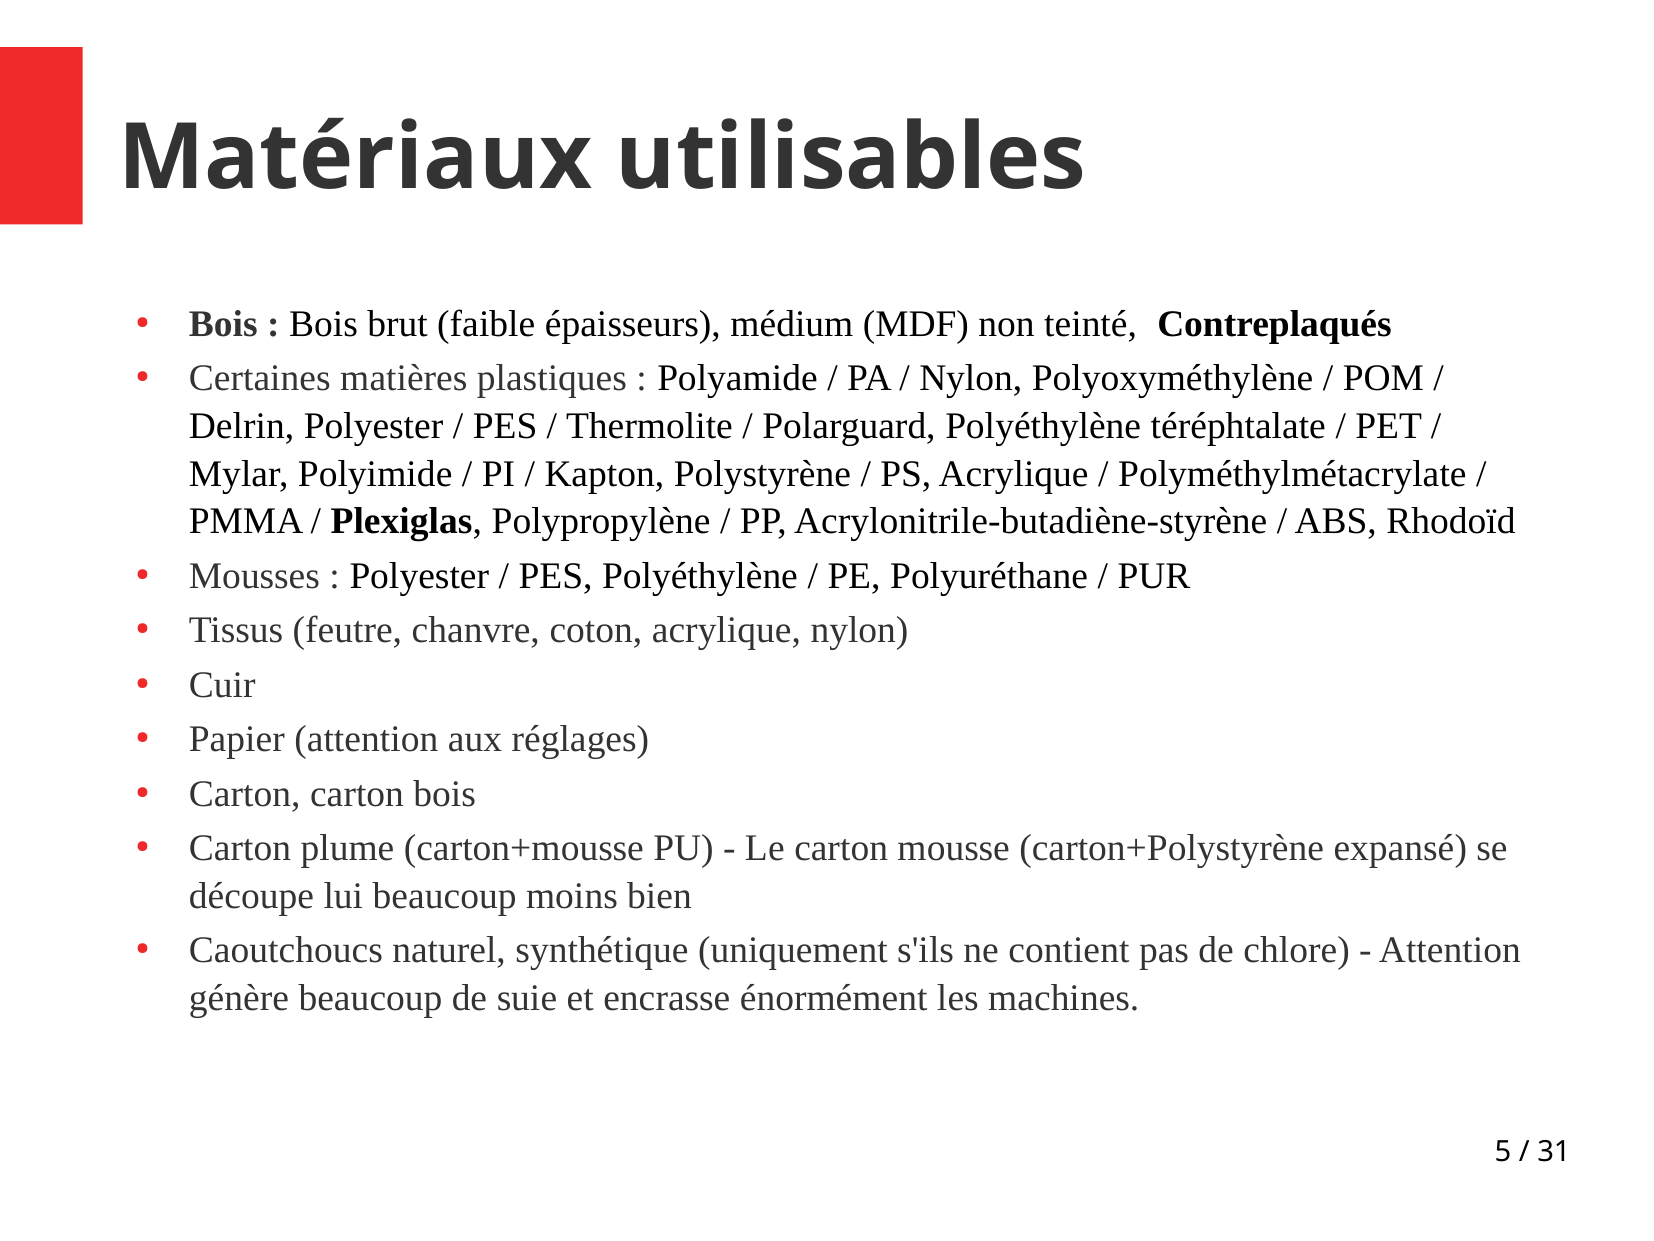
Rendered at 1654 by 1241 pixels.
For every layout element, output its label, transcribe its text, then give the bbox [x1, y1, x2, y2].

title Matériaux utilisables [118, 49, 1571, 257]
list Bois : Bois brut (faible épaisseurs), médium (MDF) non teinté, Contreplaqués Certaines matières plastiques : Polyamide / PA / Nylon, Polyoxyméthylène / POM / Delrin, Polyester / PES / Thermolite / Polarguard, Polyéthylène téréphtalate / PET / Mylar, Polyimide / PI / Kapton, Polystyrène / PS, Acrylique / Polyméthylmétacrylate / PMMA / Plexiglas, Polypropylène / PP, Acrylonitrile-butadiène-styrène / ABS, Rhodoïd Mousses : Polyester / PES, Polyéthylène / PE, Polyuréthane / PUR Tissus (feutre, chanvre, coton, acrylique, nylon) Cuir Papier (attention aux réglages) Carton, carton bois Carton plume (carton+mousse PU) - Le carton mousse (carton+Polystyrène expansé) se découpe lui beaucoup moins bien Caoutchoucs naturel, synthétique (uniquement s'ils ne contient pas de chlore) - Attention génère beaucoup de suie et encrasse énormément les machines. [118, 296, 1536, 1016]
